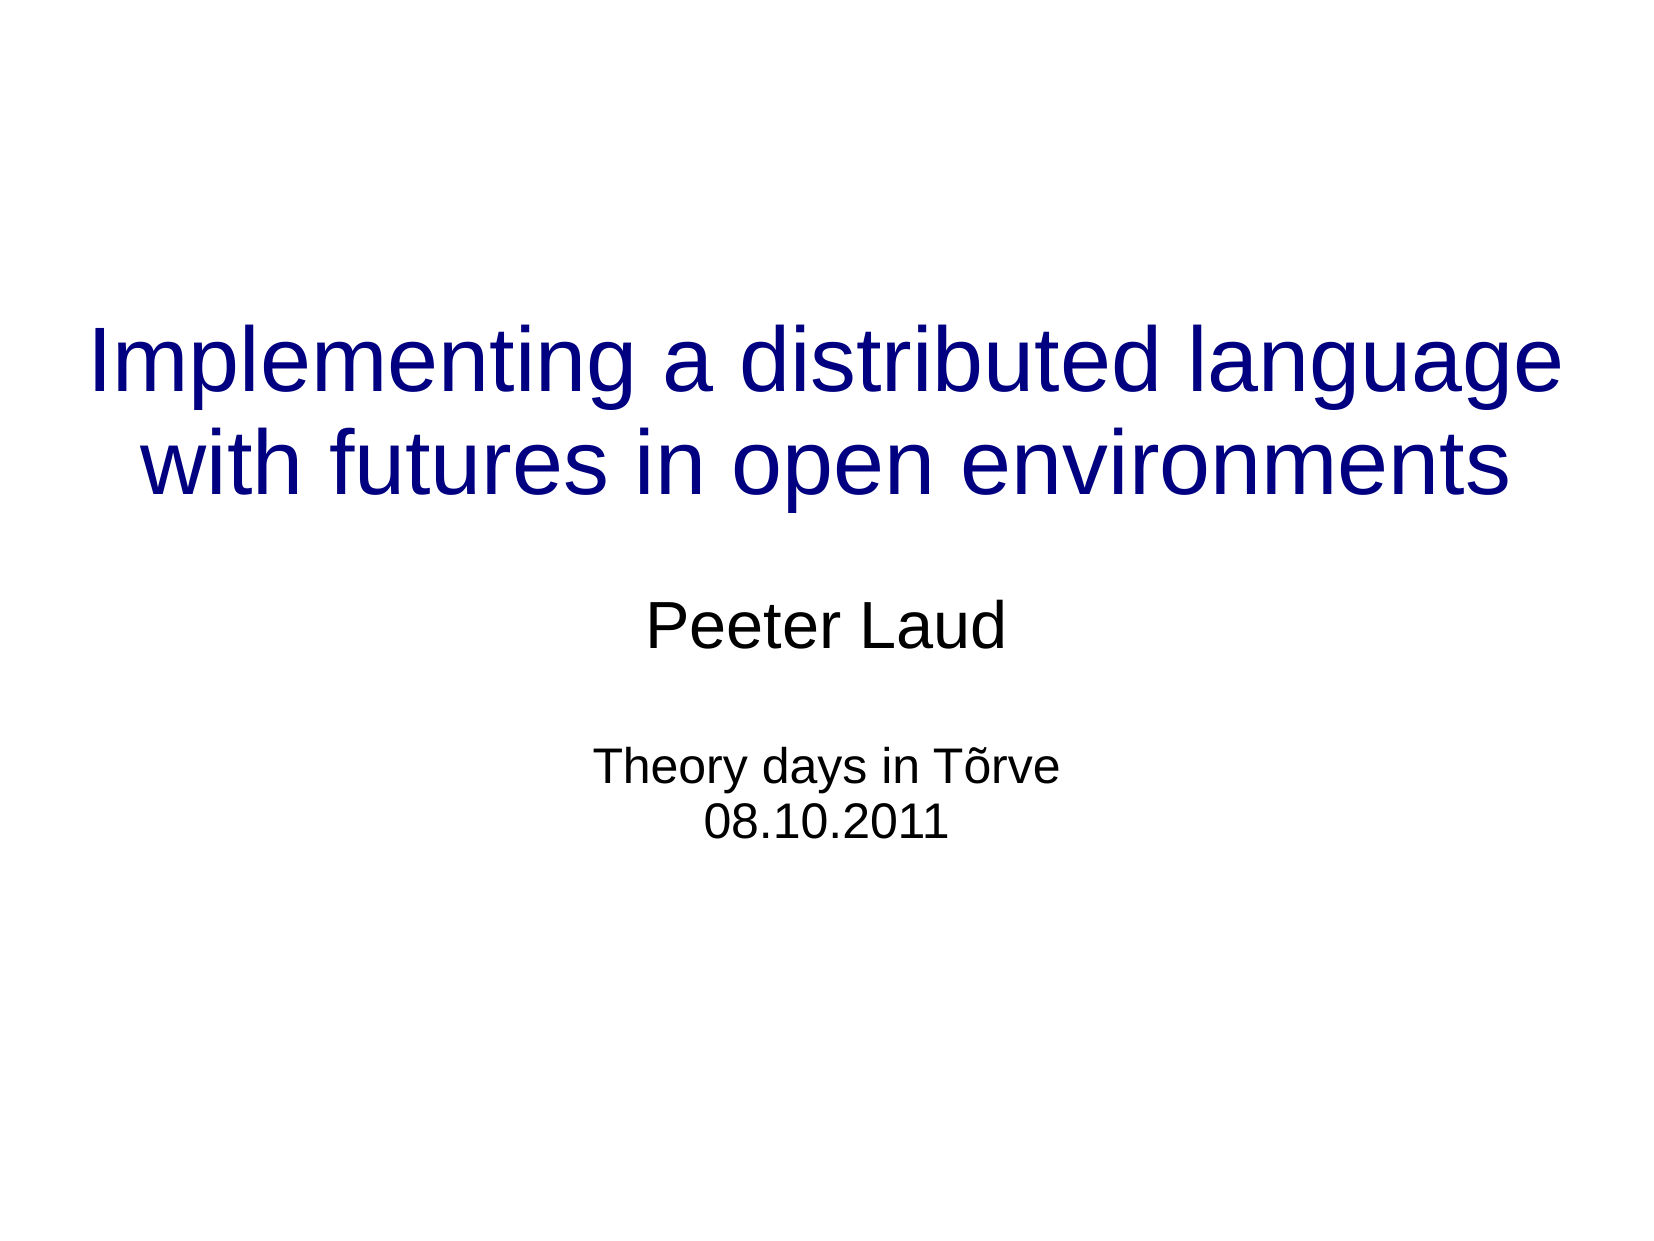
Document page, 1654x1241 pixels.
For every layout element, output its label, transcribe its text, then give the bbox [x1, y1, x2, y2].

subtitle Implementing a distributed language with futures in open environments Peeter Laud Theory days in Tõrve 08.10.2011 [82, 49, 1571, 1109]
